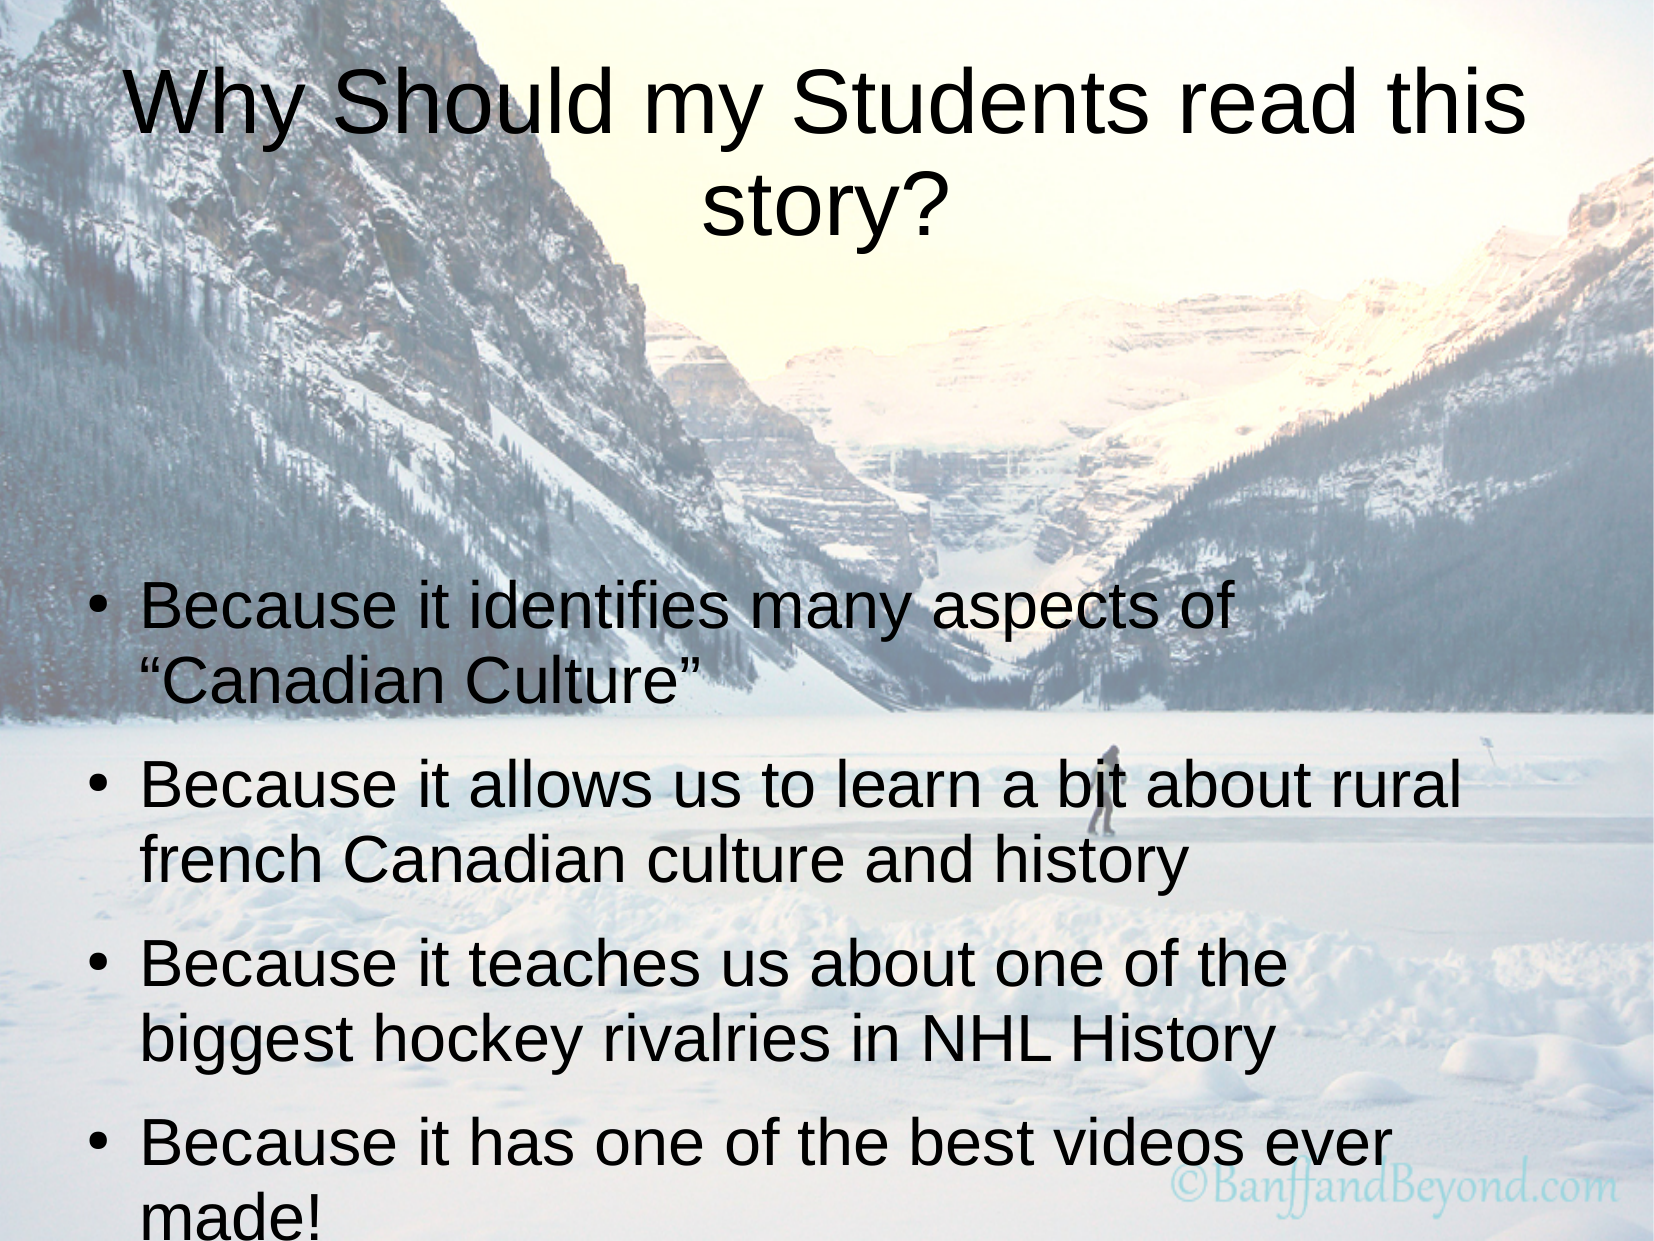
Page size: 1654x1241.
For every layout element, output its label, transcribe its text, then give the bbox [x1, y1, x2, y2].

title Why Should my Students read this story? [82, 49, 1571, 257]
picture [0, 0, 1654, 1241]
list Because it identifies many aspects of “Canadian Culture” Because it allows us to learn a bit about rural french Canadian culture and history Because it teaches us about one of the biggest hockey rivalries in NHL History Because it has one of the best videos ever made! [68, 568, 1524, 1241]
